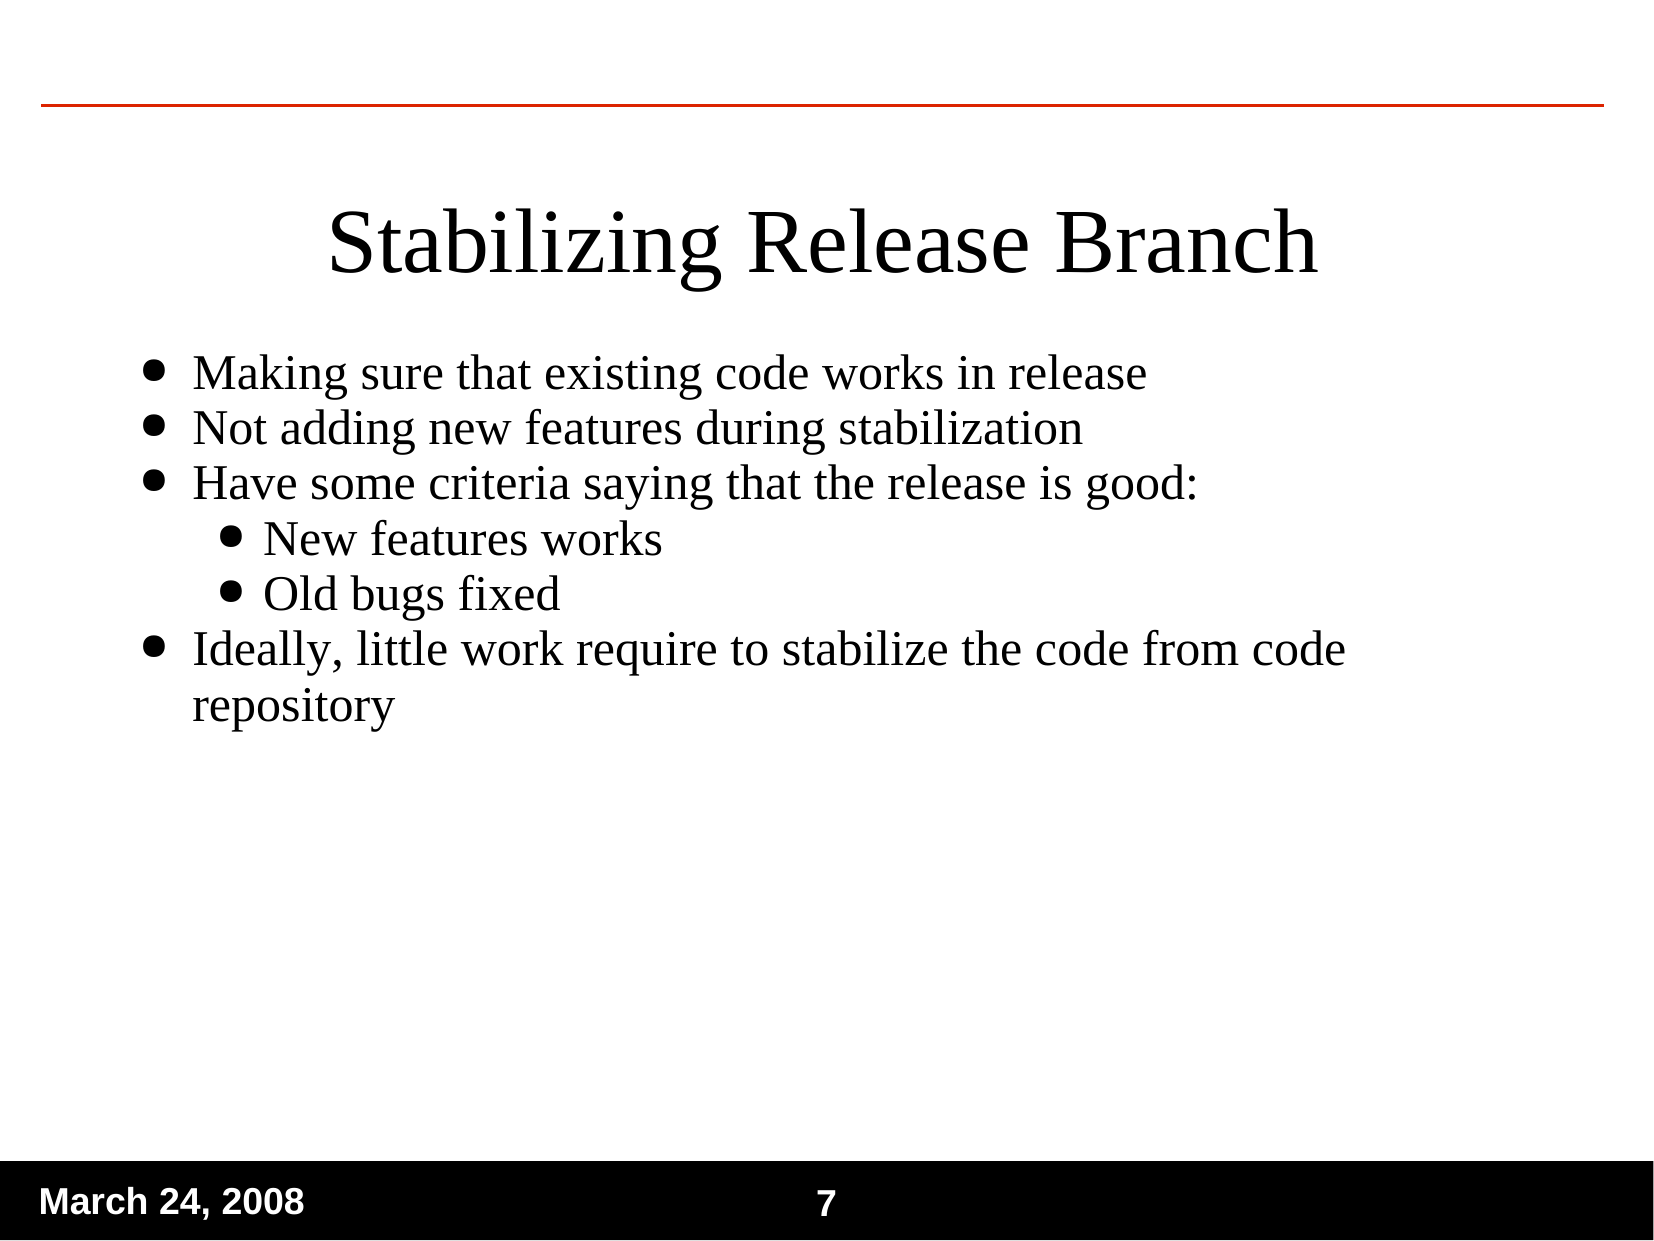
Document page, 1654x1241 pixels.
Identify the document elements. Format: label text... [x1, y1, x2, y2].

list Making sure that existing code works in release Not adding new features during stabilization Have some criteria saying that the release is good: New features works Old bugs fixed Ideally, little work require to stabilize the code from code repository [121, 344, 1534, 1127]
title Stabilizing Release Branch [117, 137, 1530, 346]
